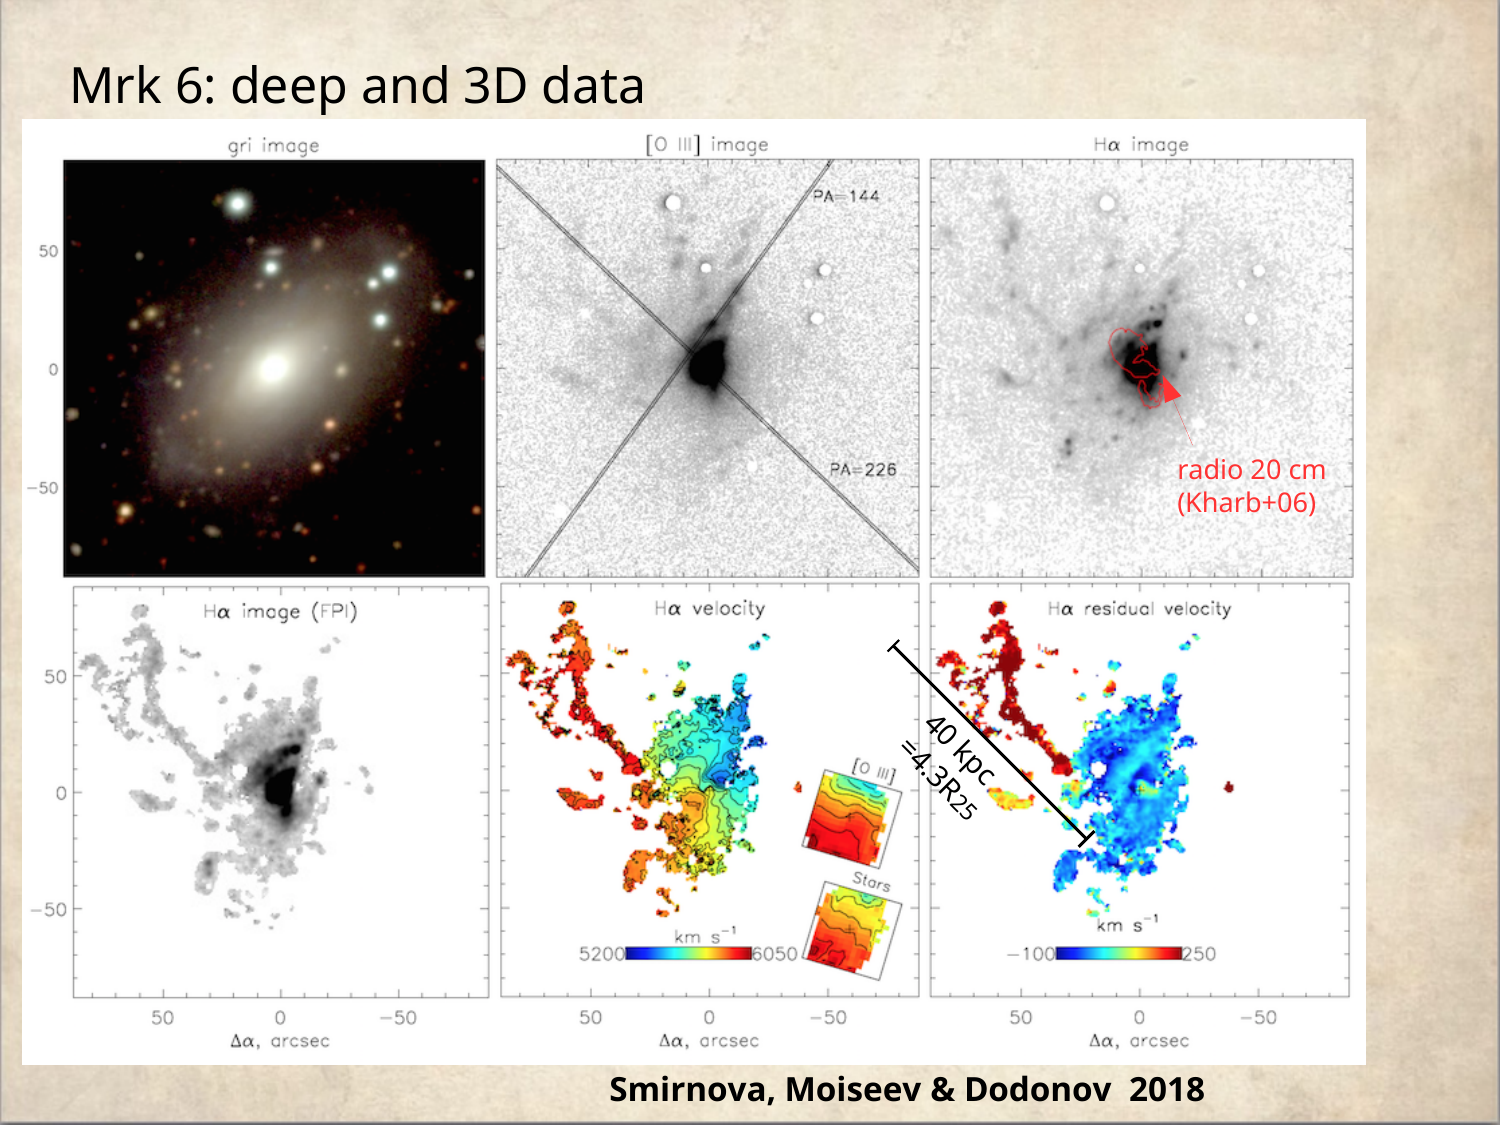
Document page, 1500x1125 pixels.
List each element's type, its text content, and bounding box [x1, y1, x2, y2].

title Mrk 6: deep and 3D data [56, 22, 1482, 145]
text_box radio 20 cm (Kharb+06) [1162, 445, 1345, 525]
text_box Smirnova, Moiseev & Dodonov 2018 [594, 1060, 1485, 1125]
picture [0, 0, 1500, 1125]
